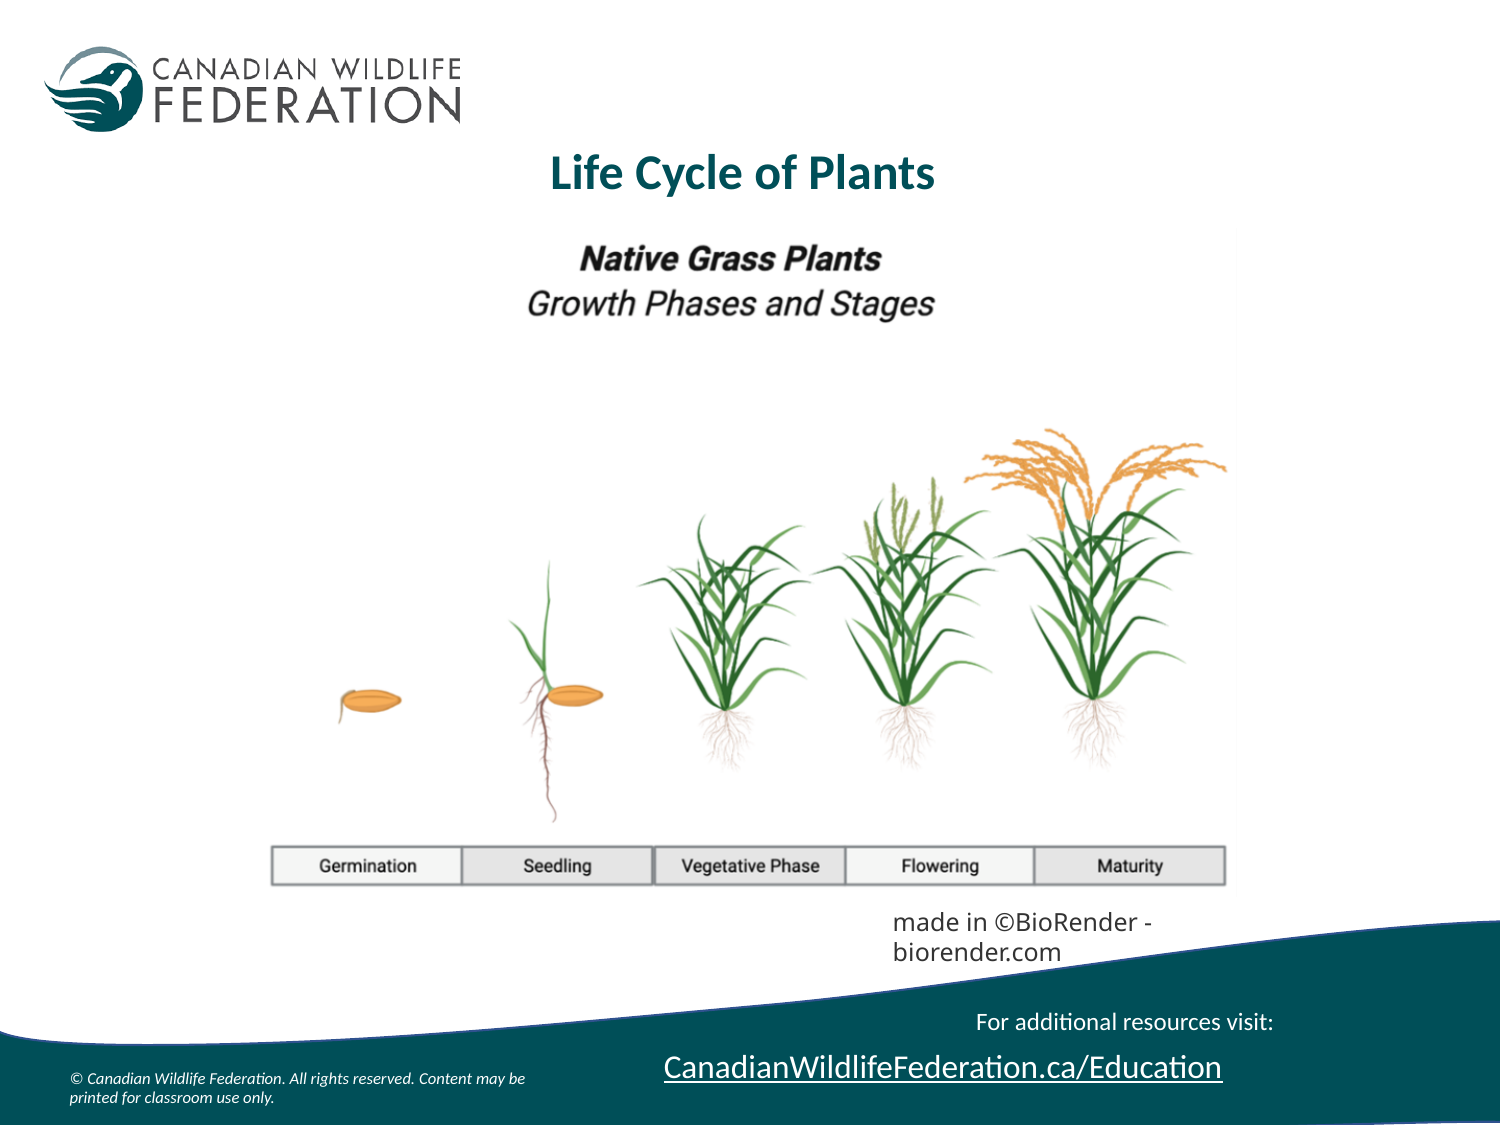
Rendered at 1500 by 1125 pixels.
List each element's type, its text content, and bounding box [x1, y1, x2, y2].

text_box Life Cycle of Plants [512, 131, 975, 208]
text_box For additional resources visit: [961, 998, 1438, 1044]
text_box [0, 921, 1500, 1125]
text_box © Canadian Wildlife Federation. All rights reserved. Content may be printed for classroom use only. [54, 1059, 562, 1116]
text_box made in ©BioRender - biorender.com [877, 898, 1318, 944]
picture [262, 228, 1238, 897]
text_box CanadianWildlifeFederation.ca/Education [648, 1037, 1438, 1094]
picture [44, 46, 460, 132]
